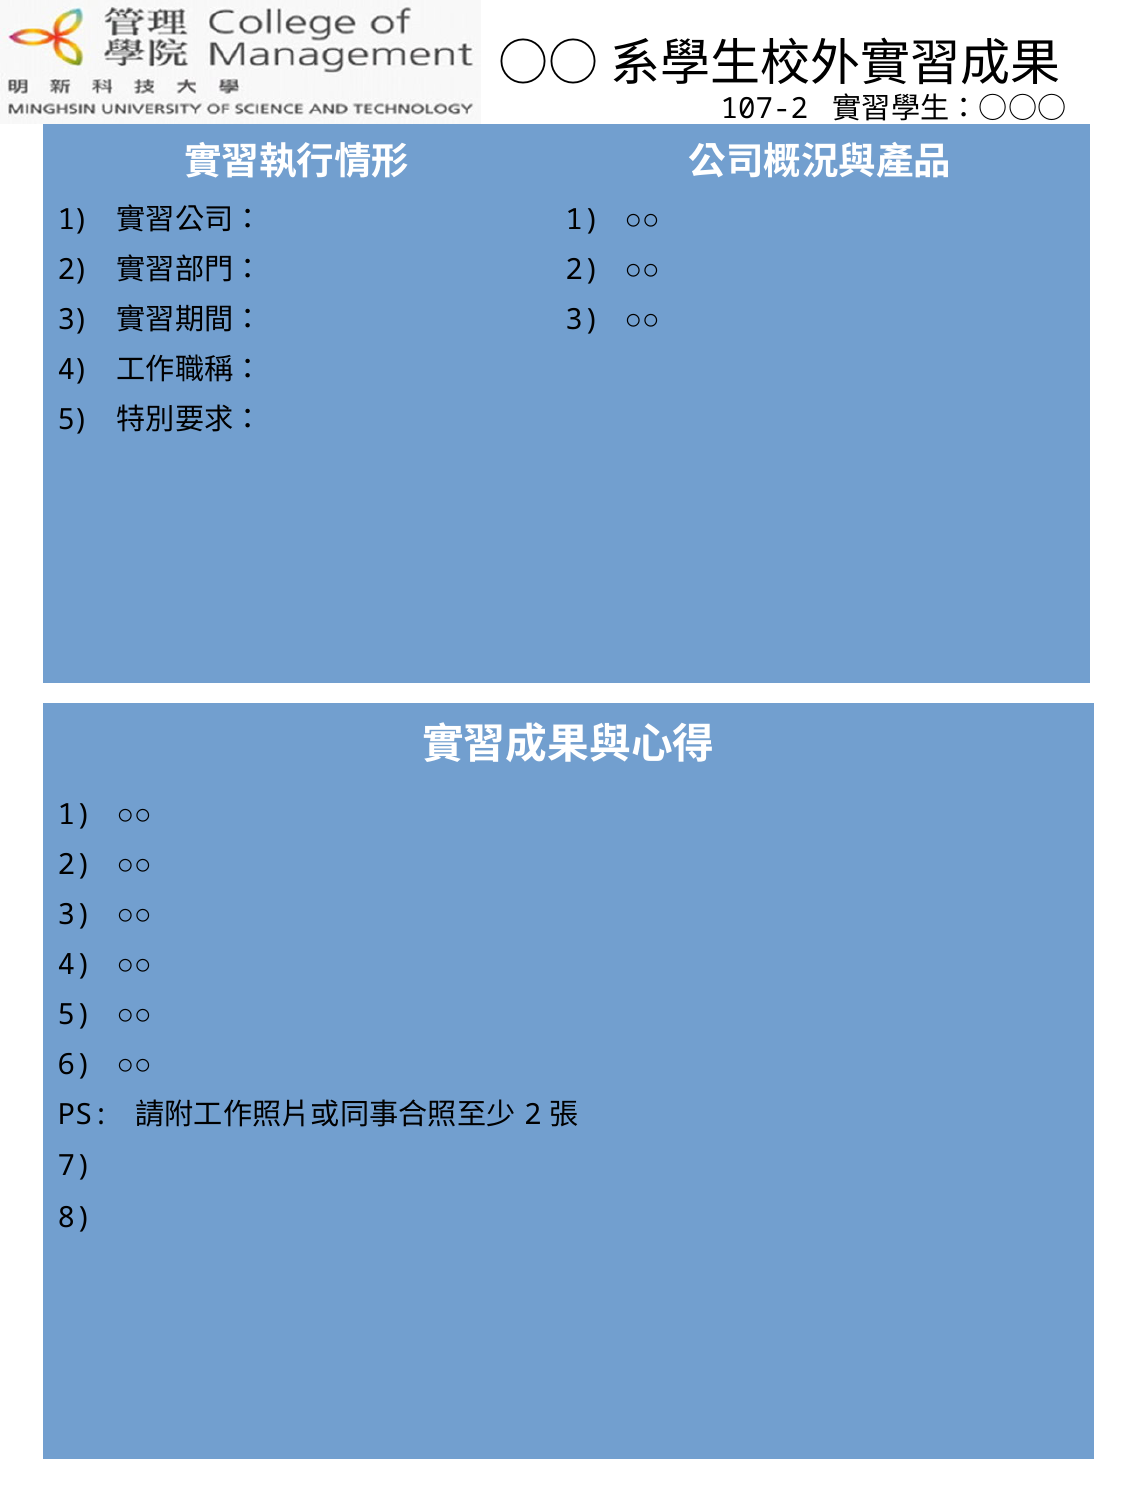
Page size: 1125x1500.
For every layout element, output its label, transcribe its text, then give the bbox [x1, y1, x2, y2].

table_header 實習執行情形 [43, 124, 551, 193]
text_box ○○系學生校外實習成果 [968, 50, 991, 79]
table_cell ○○ ○○ ○○ [551, 193, 1090, 683]
text_box 107-2 實習學生：○○○ [706, 79, 1122, 132]
table_header 公司概況與產品 [551, 124, 1090, 193]
table_header 實習成果與心得 [43, 703, 1094, 788]
text_box ○○系學生校外實習成果 [552, 40, 594, 82]
picture [0, 0, 481, 124]
table_cell 實習公司： 實習部門： 實習期間： 工作職稱： 特別要求： [43, 193, 551, 683]
table_cell ○○ ○○ ○○ ○○ ○○ ○○ PS: 請附工作照片或同事合照至少2張 [43, 788, 1094, 1459]
text_box ○○系學生校外實習成果 [481, 23, 1125, 83]
text_box ○○系學生校外實習成果 [502, 40, 544, 82]
